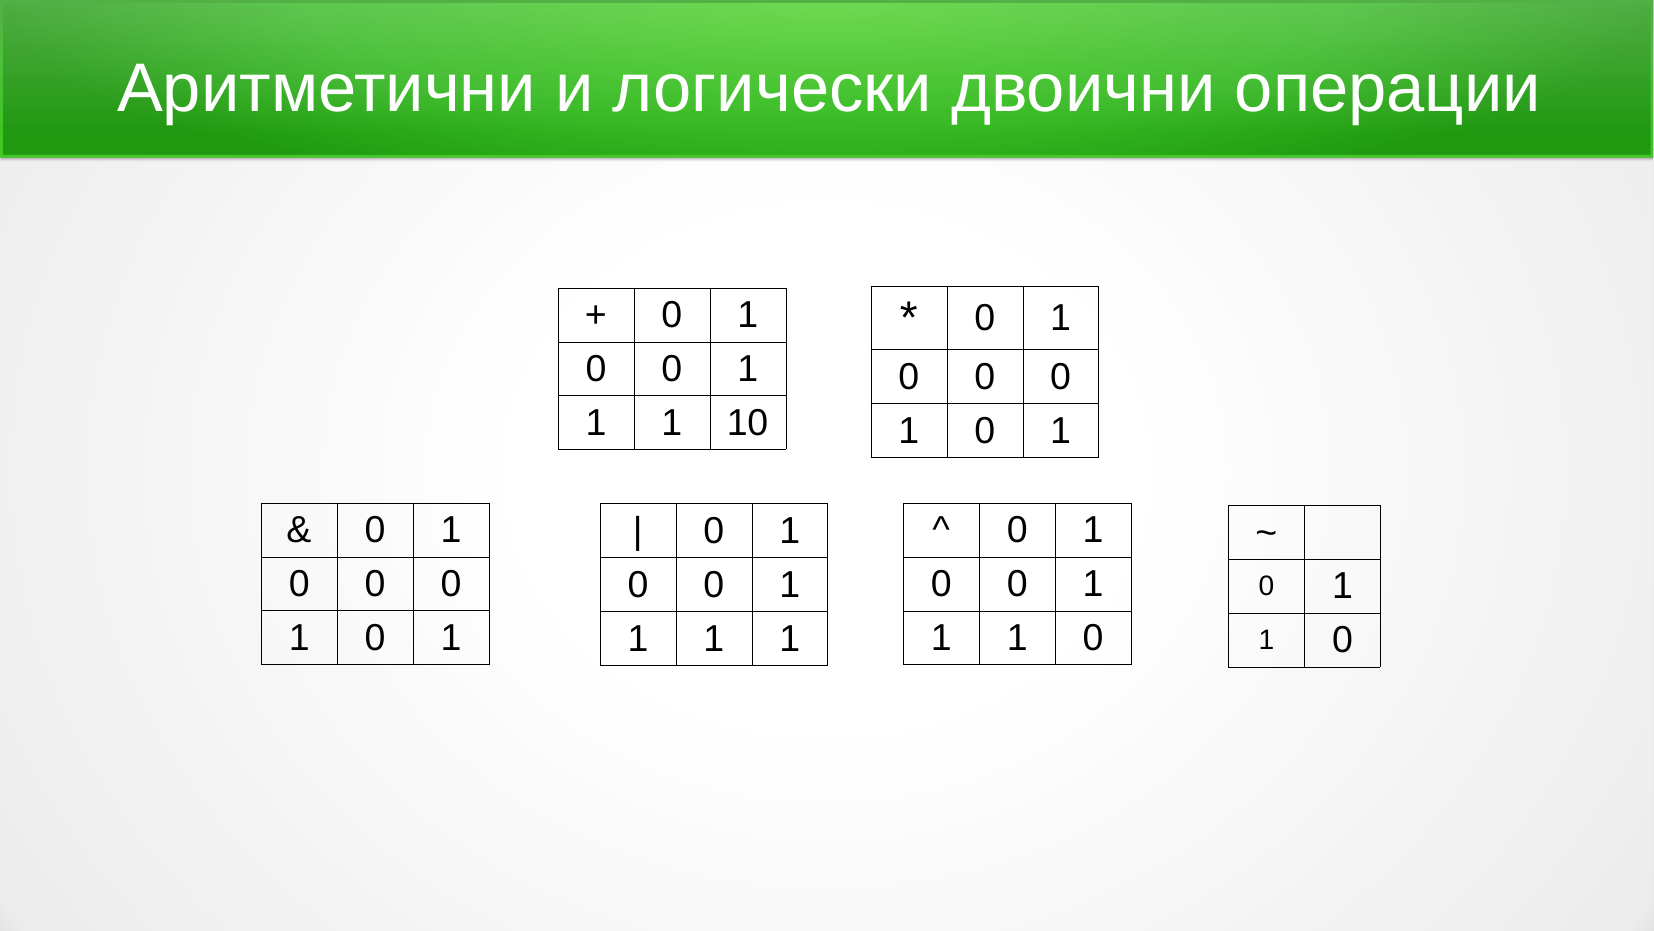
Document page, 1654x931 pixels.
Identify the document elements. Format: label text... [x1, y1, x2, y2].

table_cell 0 [338, 558, 413, 610]
table_cell 0 [980, 558, 1055, 611]
table_cell 1 [559, 396, 634, 449]
table_cell 0 [872, 350, 947, 403]
table_header 0 [338, 504, 413, 557]
table_cell 1 [635, 396, 710, 449]
table_cell 0 [635, 343, 710, 395]
table_header 0 [635, 289, 710, 342]
table_header + [559, 289, 634, 342]
table_cell 1 [904, 612, 979, 664]
table_header 1 [1024, 287, 1098, 349]
table_cell 1 [1305, 560, 1380, 613]
table_cell 1 [414, 611, 489, 664]
table_cell 0 [948, 404, 1023, 457]
table_cell 10 [711, 396, 786, 449]
table_header 1 [414, 504, 489, 557]
table_header & [262, 504, 337, 557]
table_cell 0 [1024, 350, 1098, 403]
table_cell 1 [980, 612, 1055, 664]
table_header 0 [948, 287, 1023, 349]
table_cell 1 [872, 404, 947, 457]
table_cell 1 [601, 612, 676, 665]
table_cell 1 [262, 611, 337, 664]
table_header * [872, 287, 947, 349]
table_cell 0 [262, 558, 337, 610]
table_cell 0 [559, 343, 634, 395]
table_header 0 [980, 504, 1055, 557]
table_cell 1 [753, 558, 827, 611]
title Аритметични и логически двоични операции [88, 10, 1571, 166]
table_cell 0 [677, 558, 752, 611]
table_cell 1 [677, 612, 752, 665]
table_cell 0 [1229, 560, 1304, 613]
table_cell 1 [1056, 558, 1131, 611]
table_cell 1 [1229, 614, 1304, 667]
table_cell 1 [753, 612, 827, 665]
table_header ~ [1229, 506, 1304, 559]
table_cell 1 [711, 343, 786, 395]
table_cell 0 [948, 350, 1023, 403]
table_cell 0 [904, 558, 979, 611]
table_cell 0 [1056, 612, 1131, 664]
table_header [1305, 506, 1380, 559]
table_cell 0 [414, 558, 489, 610]
table_cell 0 [338, 611, 413, 664]
table_header 1 [711, 289, 786, 342]
table_header 1 [753, 504, 827, 557]
table_cell 0 [1305, 614, 1380, 667]
table_header 1 [1056, 504, 1131, 557]
table_header 0 [677, 504, 752, 557]
table_cell 0 [601, 558, 676, 611]
table_cell 1 [1024, 404, 1098, 457]
table_header ^ [904, 504, 979, 557]
table_header | [601, 504, 676, 557]
